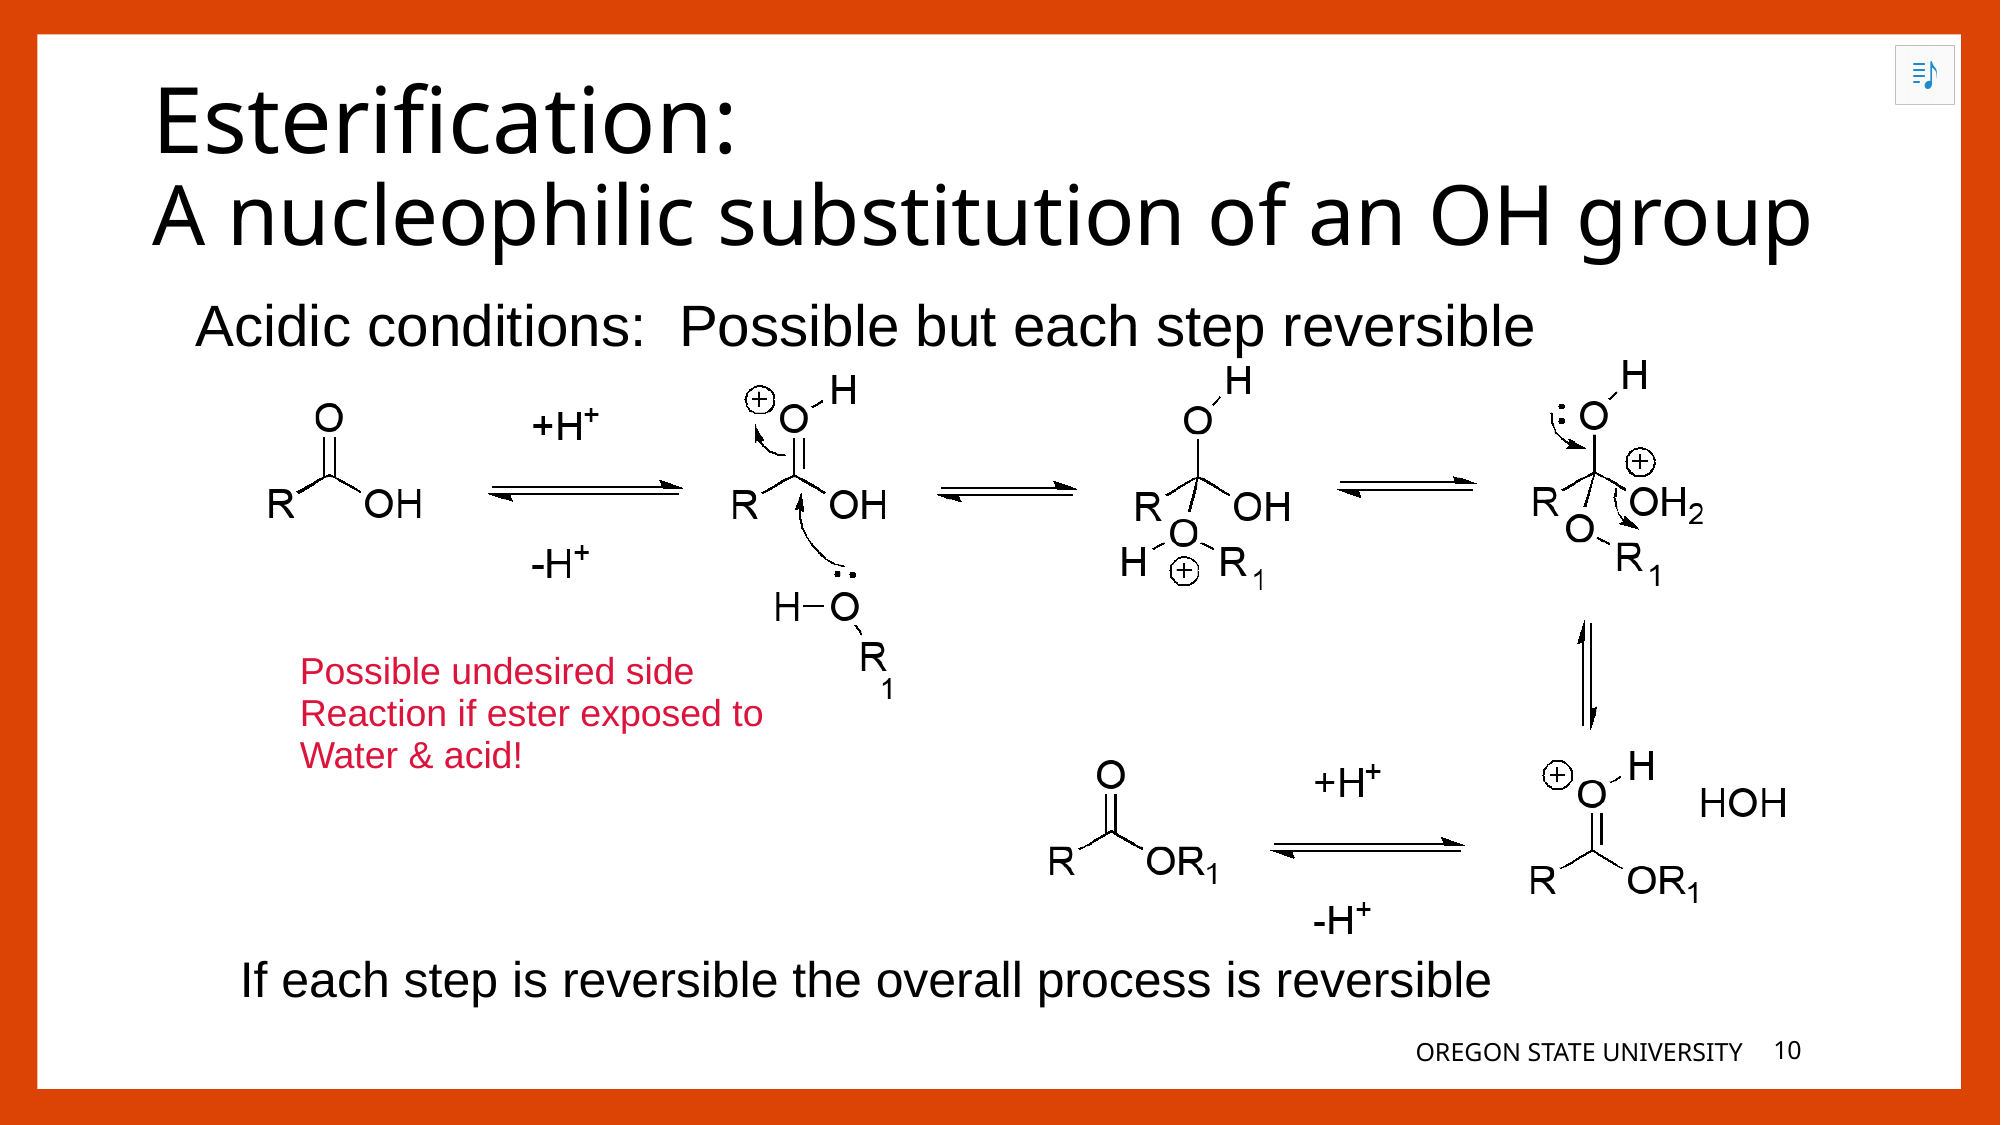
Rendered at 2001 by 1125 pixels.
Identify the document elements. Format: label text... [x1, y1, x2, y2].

text_box Acidic conditions: Possible but each step reversible [180, 285, 1553, 366]
footer OREGON STATE UNIVERSITY [662, 1021, 1758, 1082]
text_box [1895, 45, 1956, 105]
title Esterification: A nucleophilic substitution of an OH group [137, 59, 1863, 278]
text_box Possible undesired side Reaction if ester exposed to Water & acid! [285, 643, 779, 785]
slide_number 1 [1758, 1021, 1863, 1082]
text_box If each step is reversible the overall process is reversible [225, 976, 1508, 1016]
picture [210, 348, 1828, 976]
